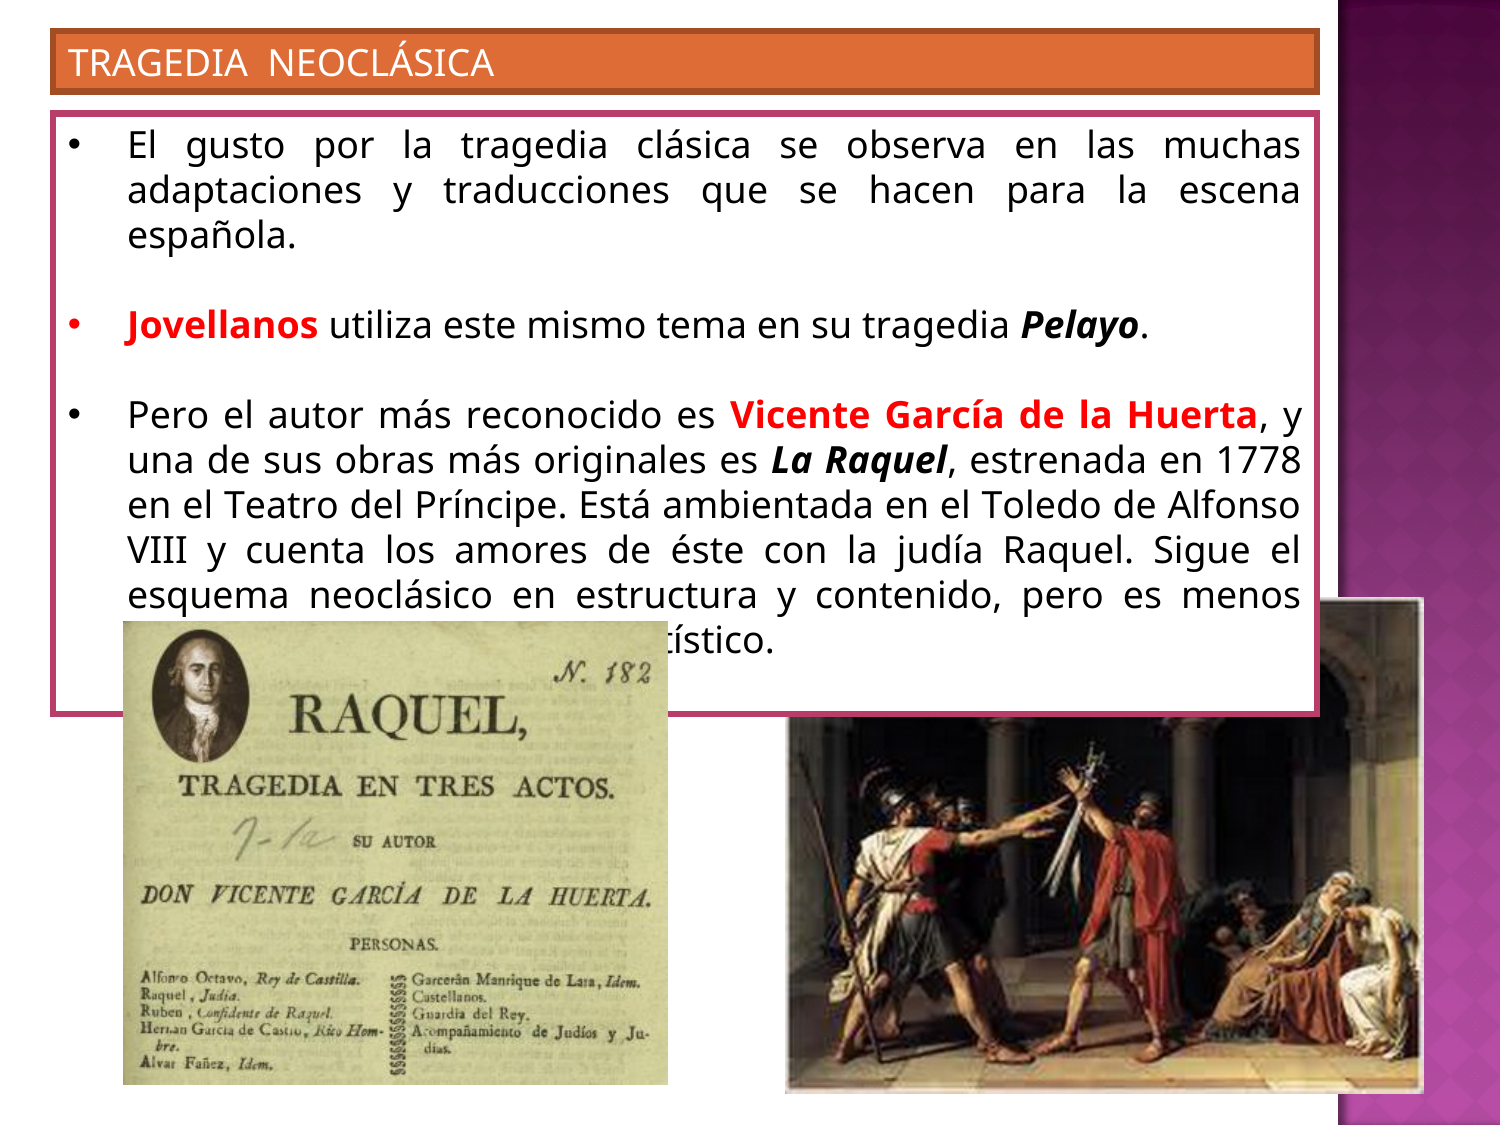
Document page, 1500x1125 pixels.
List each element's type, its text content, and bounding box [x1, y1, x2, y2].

text_box TRAGEDIA NEOCLÁSICA [53, 30, 1317, 92]
picture [785, 0, 1500, 1125]
picture [123, 621, 668, 1085]
text_box El gusto por la tragedia clásica se observa en las muchas adaptaciones y traducciones que se hacen para la escena española. Jovellanos utiliza este mismo tema en su tragedia Pelayo. Pero el autor más reconocido es Vicente García de la Huerta, y una de sus obras más originales es La Raquel, estrenada en 1778 en el Teatro del Príncipe. Está ambientada en el Toledo de Alfonso VIII y cuenta los amores de éste con la judía Raquel. Sigue el esquema neoclásico en estructura y contenido, pero es menos moralizante, de ahí su valor artístico. [53, 113, 1317, 714]
